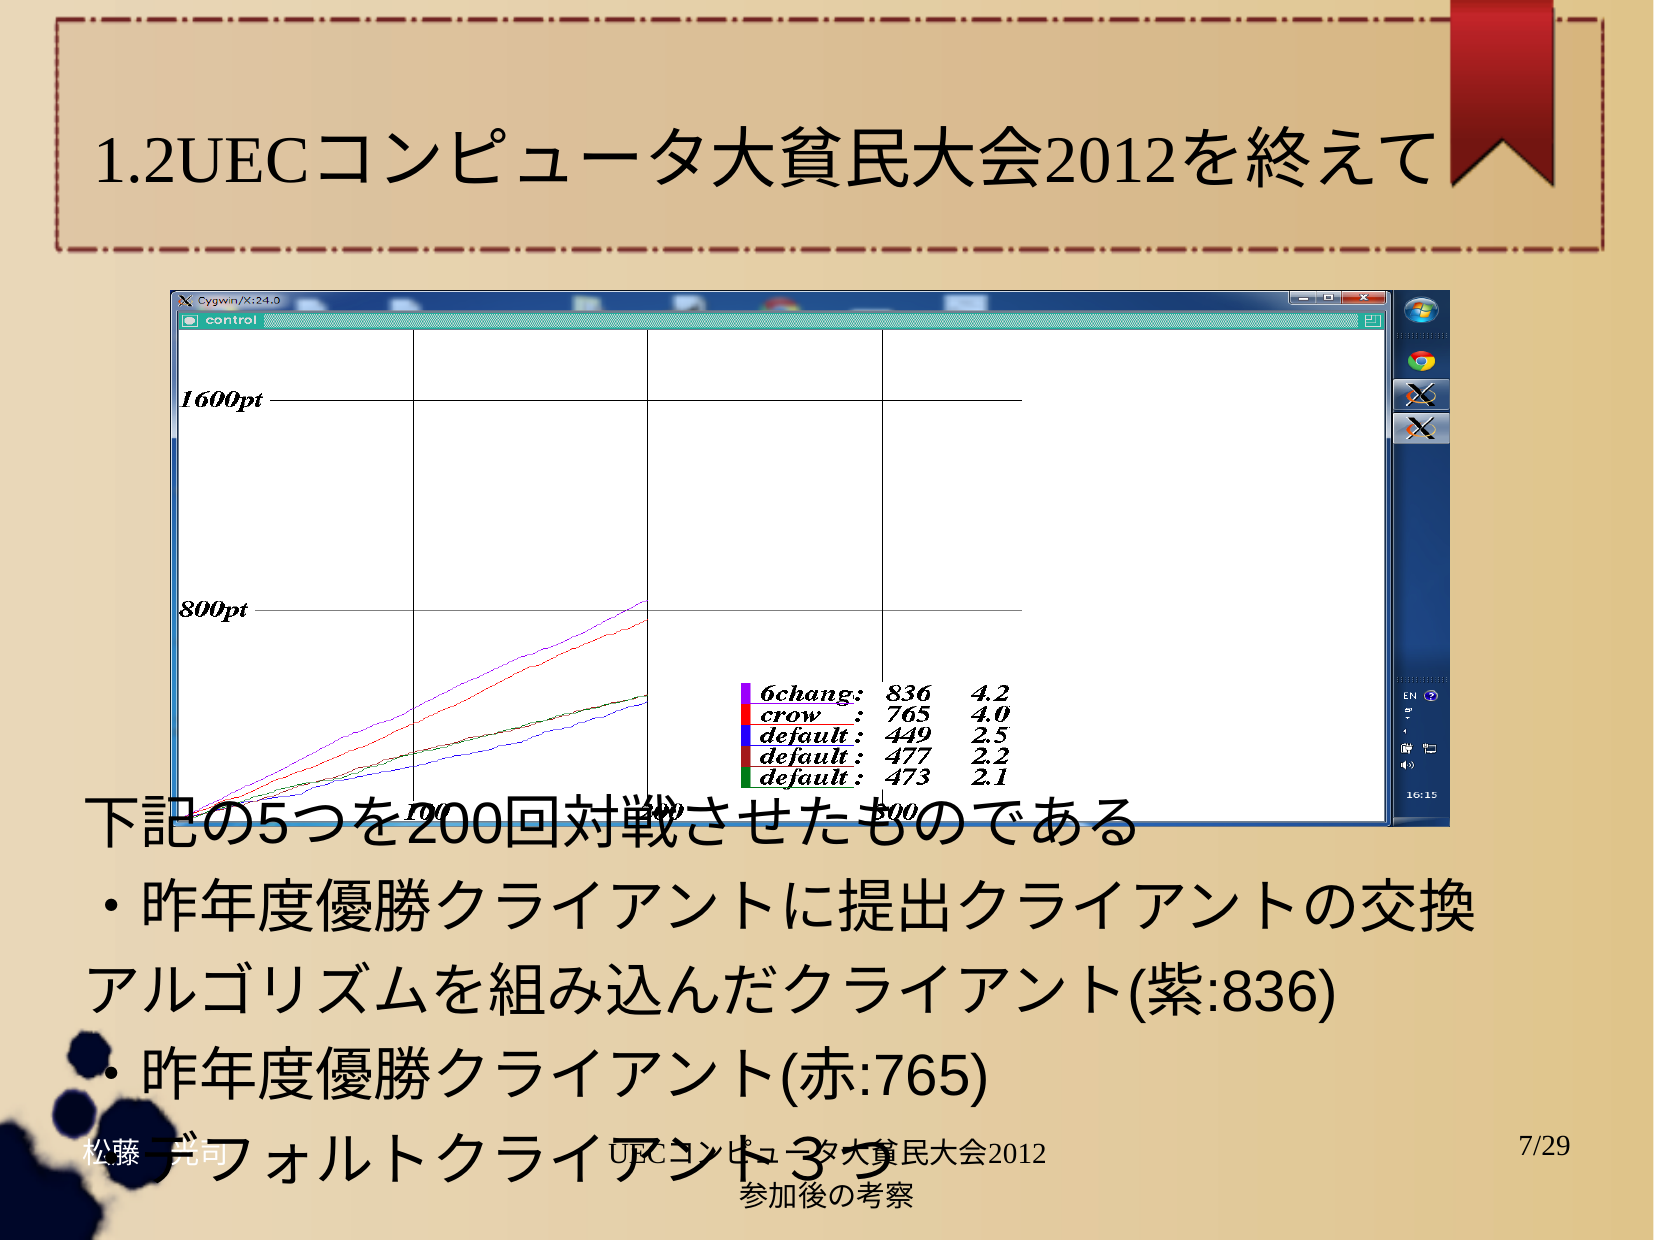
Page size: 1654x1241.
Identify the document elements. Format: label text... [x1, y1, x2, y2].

subtitle 下記の5つを200回対戦させたものである ・昨年度優勝クライアントに提出クライアントの交換 アルゴリズムを組み込んだクライアント(紫:836) ・昨年度優勝クライアント(赤:765) ・デフォルトクライアント３つ [82, 193, 1538, 1106]
picture [0, 0, 1654, 1240]
title 1.2UECコンピュータ大貧民大会2012を終えて [82, 49, 1453, 193]
